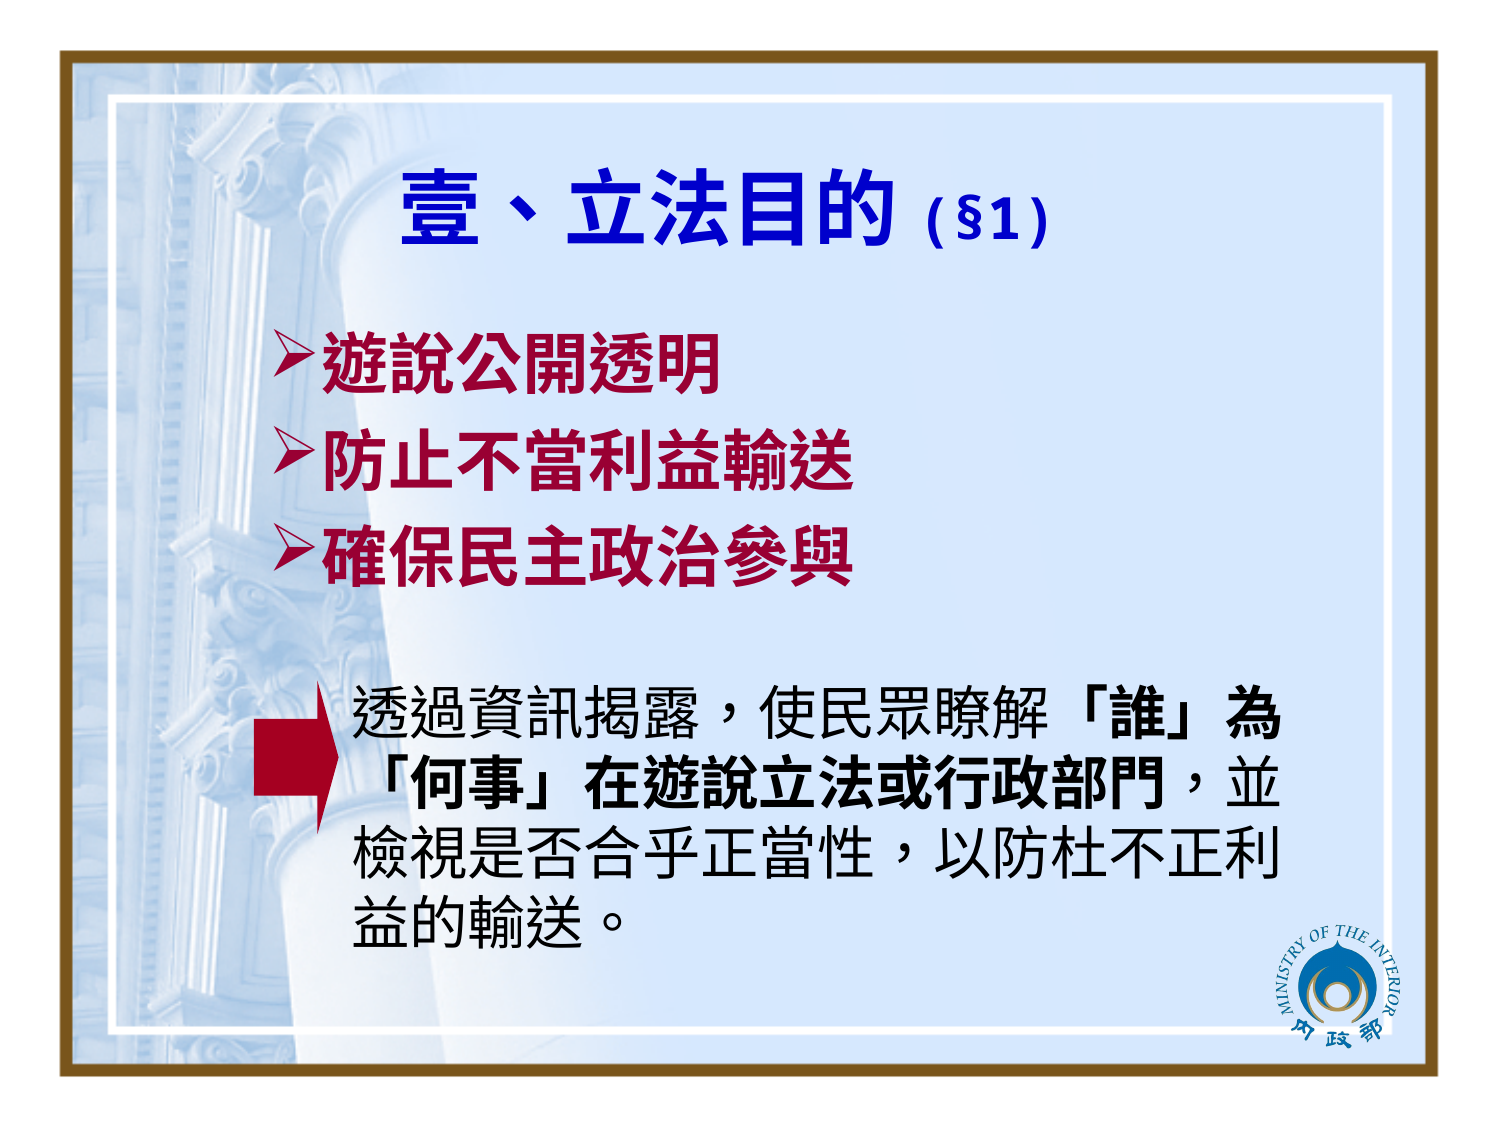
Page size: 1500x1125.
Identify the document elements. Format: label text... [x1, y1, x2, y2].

text_box 壹、立法目的(§1) [383, 148, 1140, 265]
text_box 遊說公開透明 防止不當利益輸送 確保民主政治參與 [253, 314, 1329, 603]
text_box [253, 680, 336, 835]
text_box 透過資訊揭露，使民眾瞭解「誰」為「何事」在遊說立法或行政部門，並檢視是否合乎正當性，以防杜不正利益的輸送。 [336, 668, 1353, 965]
picture [0, 0, 1500, 1125]
